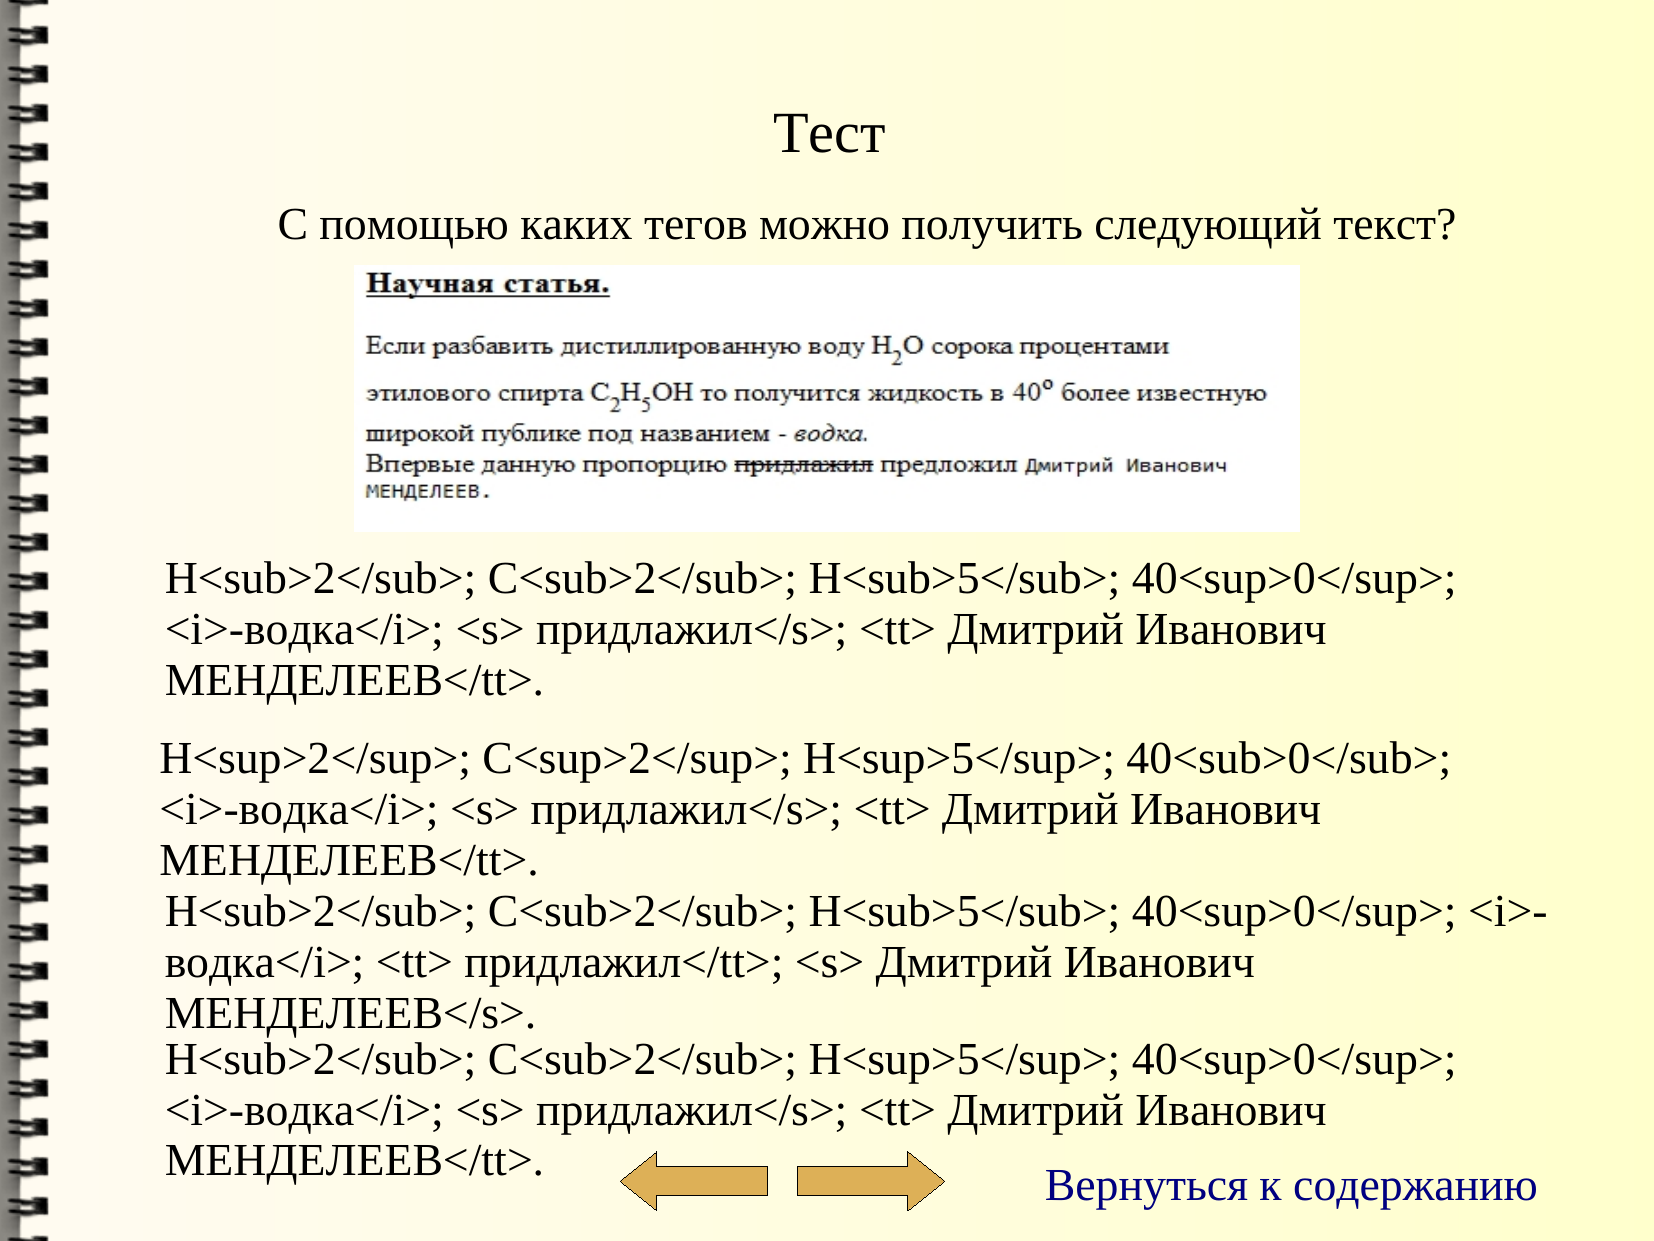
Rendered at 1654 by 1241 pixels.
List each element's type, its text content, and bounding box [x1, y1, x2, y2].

picture [0, 0, 1654, 1241]
list С помощью каких тегов можно получить следующий текст? [206, 118, 1477, 331]
text_box [620, 1151, 768, 1211]
title Тест [123, 29, 1536, 237]
list H<sub>2</sub>; C<sub>2</sub>; H<sub>5</sub>; 40<sup>0</sup>; <i>-водка</i>; <tt> придлажил</tt>; <s> Дмитрий Иванович МЕНДЕЛЕЕВ</s>. [93, 885, 1565, 1039]
picture [354, 331, 1300, 532]
list Вернуться к содержанию [1033, 1159, 1565, 1211]
list H<sup>2</sup>; C<sup>2</sup>; H<sup>5</sup>; 40<sub>0</sub>; <i>-водка</i>; <s> придлажил</s>; <tt> Дмитрий Иванович МЕНДЕЛЕЕВ</tt>. [88, 732, 1477, 886]
list [88, 354, 237, 779]
list H<sub>2</sub>; C<sub>2</sub>; H<sub>5</sub>; 40<sup>0</sup>; <i>-водка</i>; <s> придлажил</s>; <tt> Дмитрий Иванович МЕНДЕЛЕЕВ</tt>. [237, 553, 1506, 709]
list H<sub>2</sub>; C<sub>2</sub>; H<sup>5</sup>; 40<sup>0</sup>; <i>-водка</i>; <s> придлажил</s>; <tt> Дмитрий Иванович МЕНДЕЛЕЕВ</tt>. [93, 1039, 1506, 1187]
text_box [797, 1151, 945, 1211]
